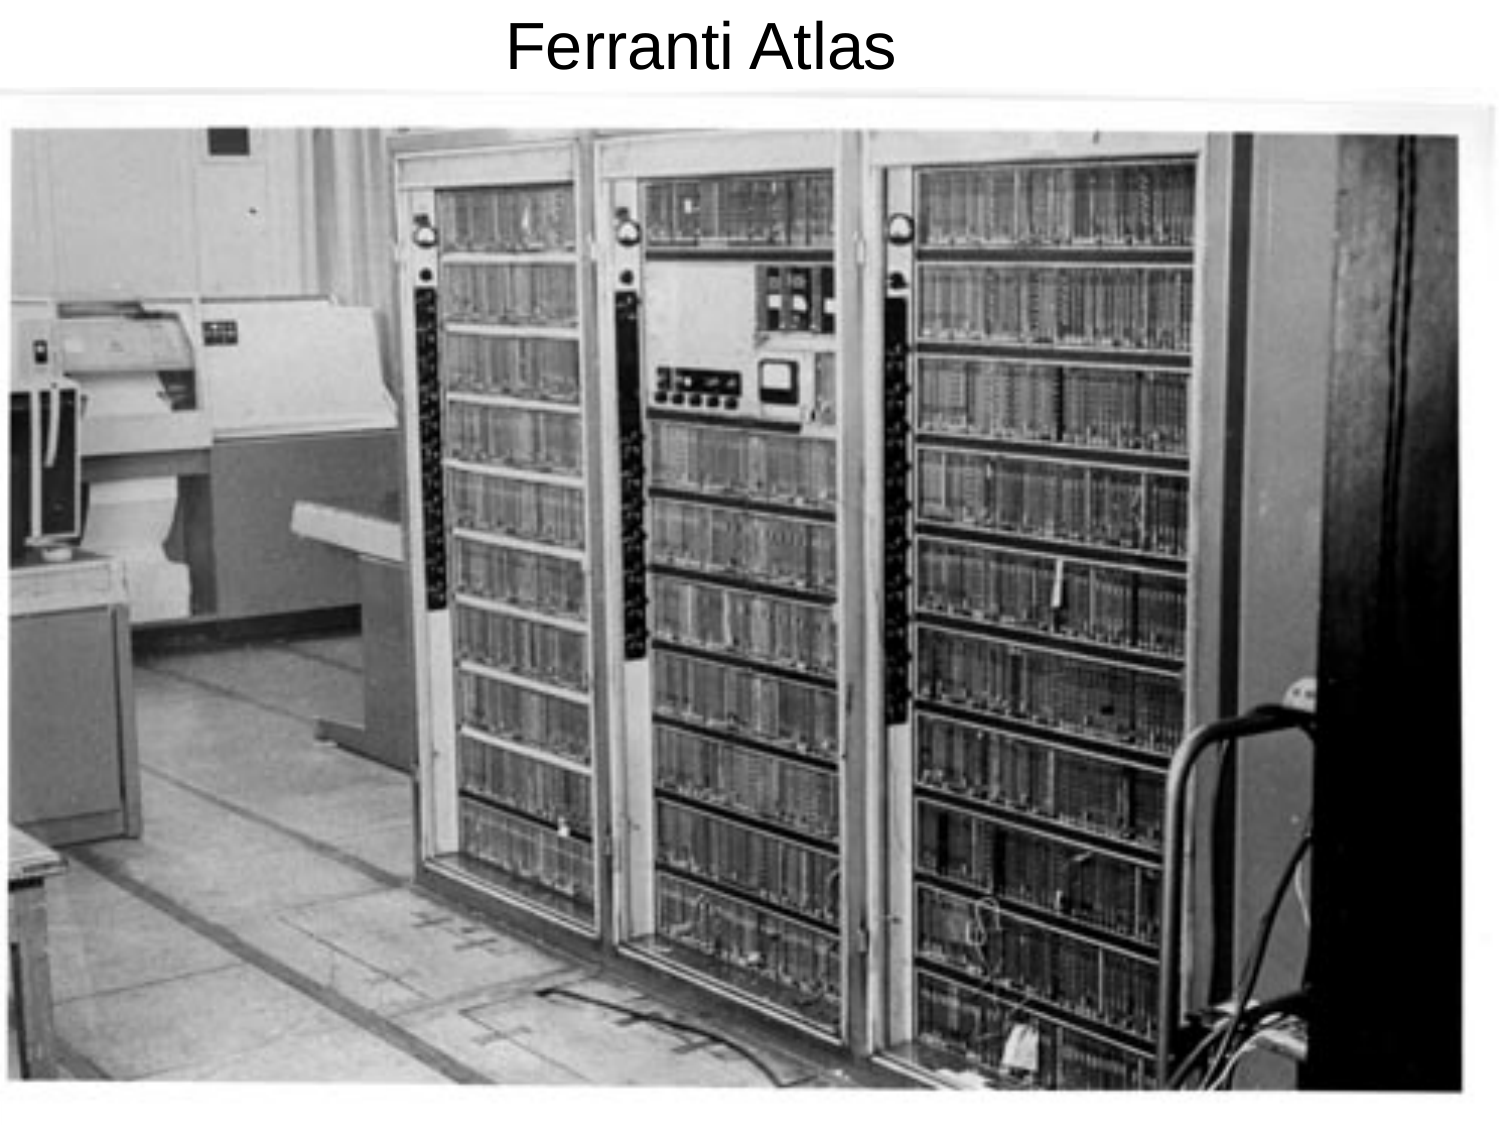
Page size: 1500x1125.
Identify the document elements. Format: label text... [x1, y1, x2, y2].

text_box Ferranti Atlas [310, 2, 1093, 92]
picture [0, 87, 1500, 1125]
